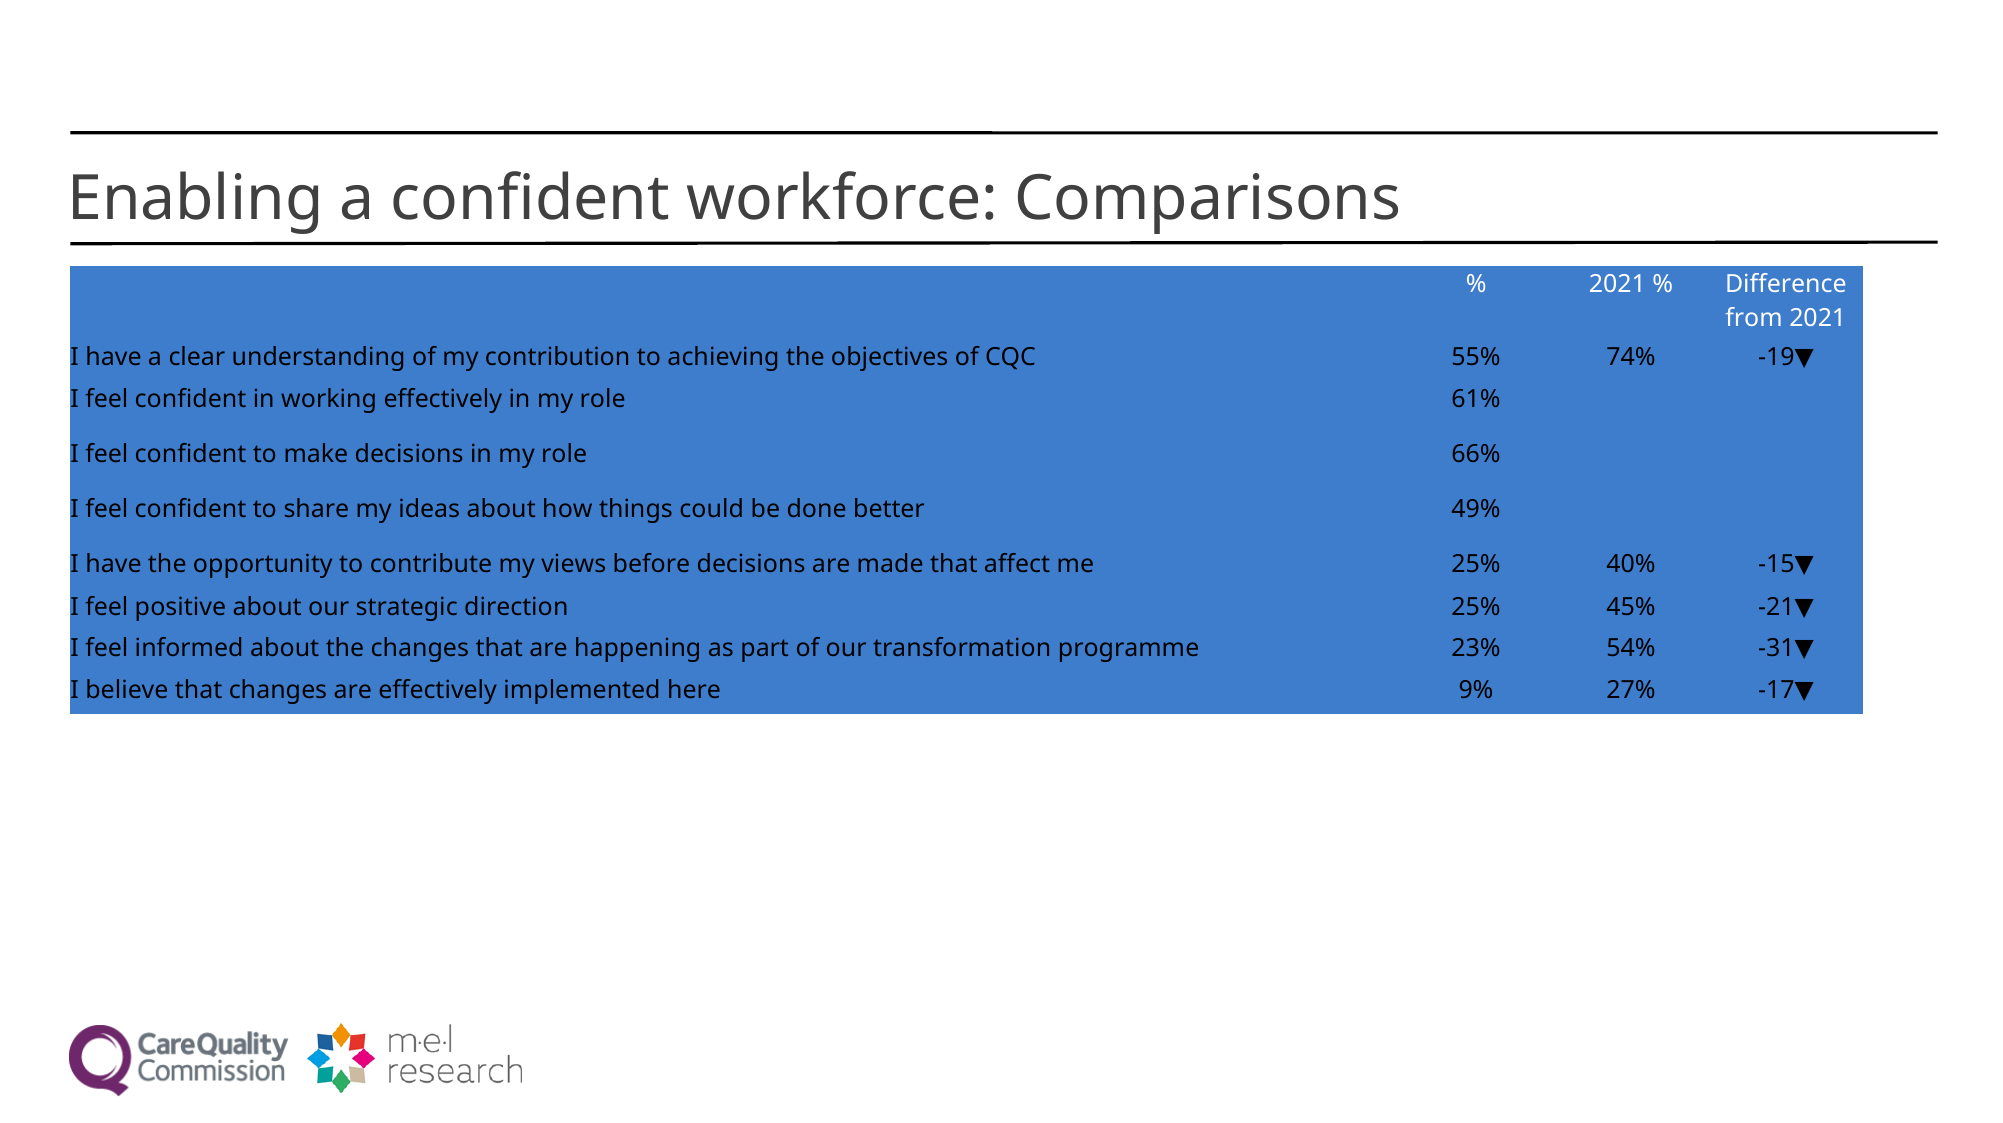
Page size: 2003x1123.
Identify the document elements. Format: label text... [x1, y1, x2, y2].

table_cell [1708, 380, 1863, 436]
table_cell 9% [1399, 672, 1554, 714]
table_header 2021 % [1554, 266, 1708, 338]
table_cell -17▼ [1708, 672, 1863, 714]
table_cell [1708, 491, 1863, 546]
picture [307, 1023, 522, 1093]
table_cell I feel confident to make decisions in my role [70, 436, 1399, 491]
table_header Difference from 2021 [1708, 266, 1863, 338]
table_cell I feel informed about the changes that are happening as part of our transformation programme [70, 630, 1399, 672]
table_header % [1399, 266, 1554, 338]
table_cell 61% [1399, 380, 1554, 436]
table_cell 49% [1399, 491, 1554, 546]
table_cell 55% [1399, 338, 1554, 380]
table_cell -21▼ [1708, 588, 1863, 630]
table_cell 25% [1399, 546, 1554, 588]
table_cell 74% [1554, 338, 1708, 380]
table_cell [1554, 436, 1708, 491]
table_cell 23% [1399, 630, 1554, 672]
table_cell I believe that changes are effectively implemented here [70, 672, 1399, 714]
table_cell 40% [1554, 546, 1708, 588]
table_cell [1708, 436, 1863, 491]
table_cell 54% [1554, 630, 1708, 672]
table_cell [1554, 491, 1708, 546]
table_cell -19▼ [1708, 338, 1863, 380]
table_cell 27% [1554, 672, 1708, 714]
table_cell I have the opportunity to contribute my views before decisions are made that affect me [70, 546, 1399, 588]
picture [67, 1023, 291, 1099]
table_header [70, 266, 1399, 338]
table_cell -15▼ [1708, 546, 1863, 588]
table_cell [1554, 380, 1708, 436]
table_cell I have a clear understanding of my contribution to achieving the objectives of CQC [70, 338, 1399, 380]
title Enabling a confident workforce: Comparisons [67, 143, 1935, 232]
table_cell I feel confident in working effectively in my role [70, 380, 1399, 436]
table_cell 66% [1399, 436, 1554, 491]
table_cell 25% [1399, 588, 1554, 630]
table_cell 45% [1554, 588, 1708, 630]
table_cell I feel positive about our strategic direction [70, 588, 1399, 630]
table_cell I feel confident to share my ideas about how things could be done better [70, 491, 1399, 546]
table_cell -31▼ [1708, 630, 1863, 672]
